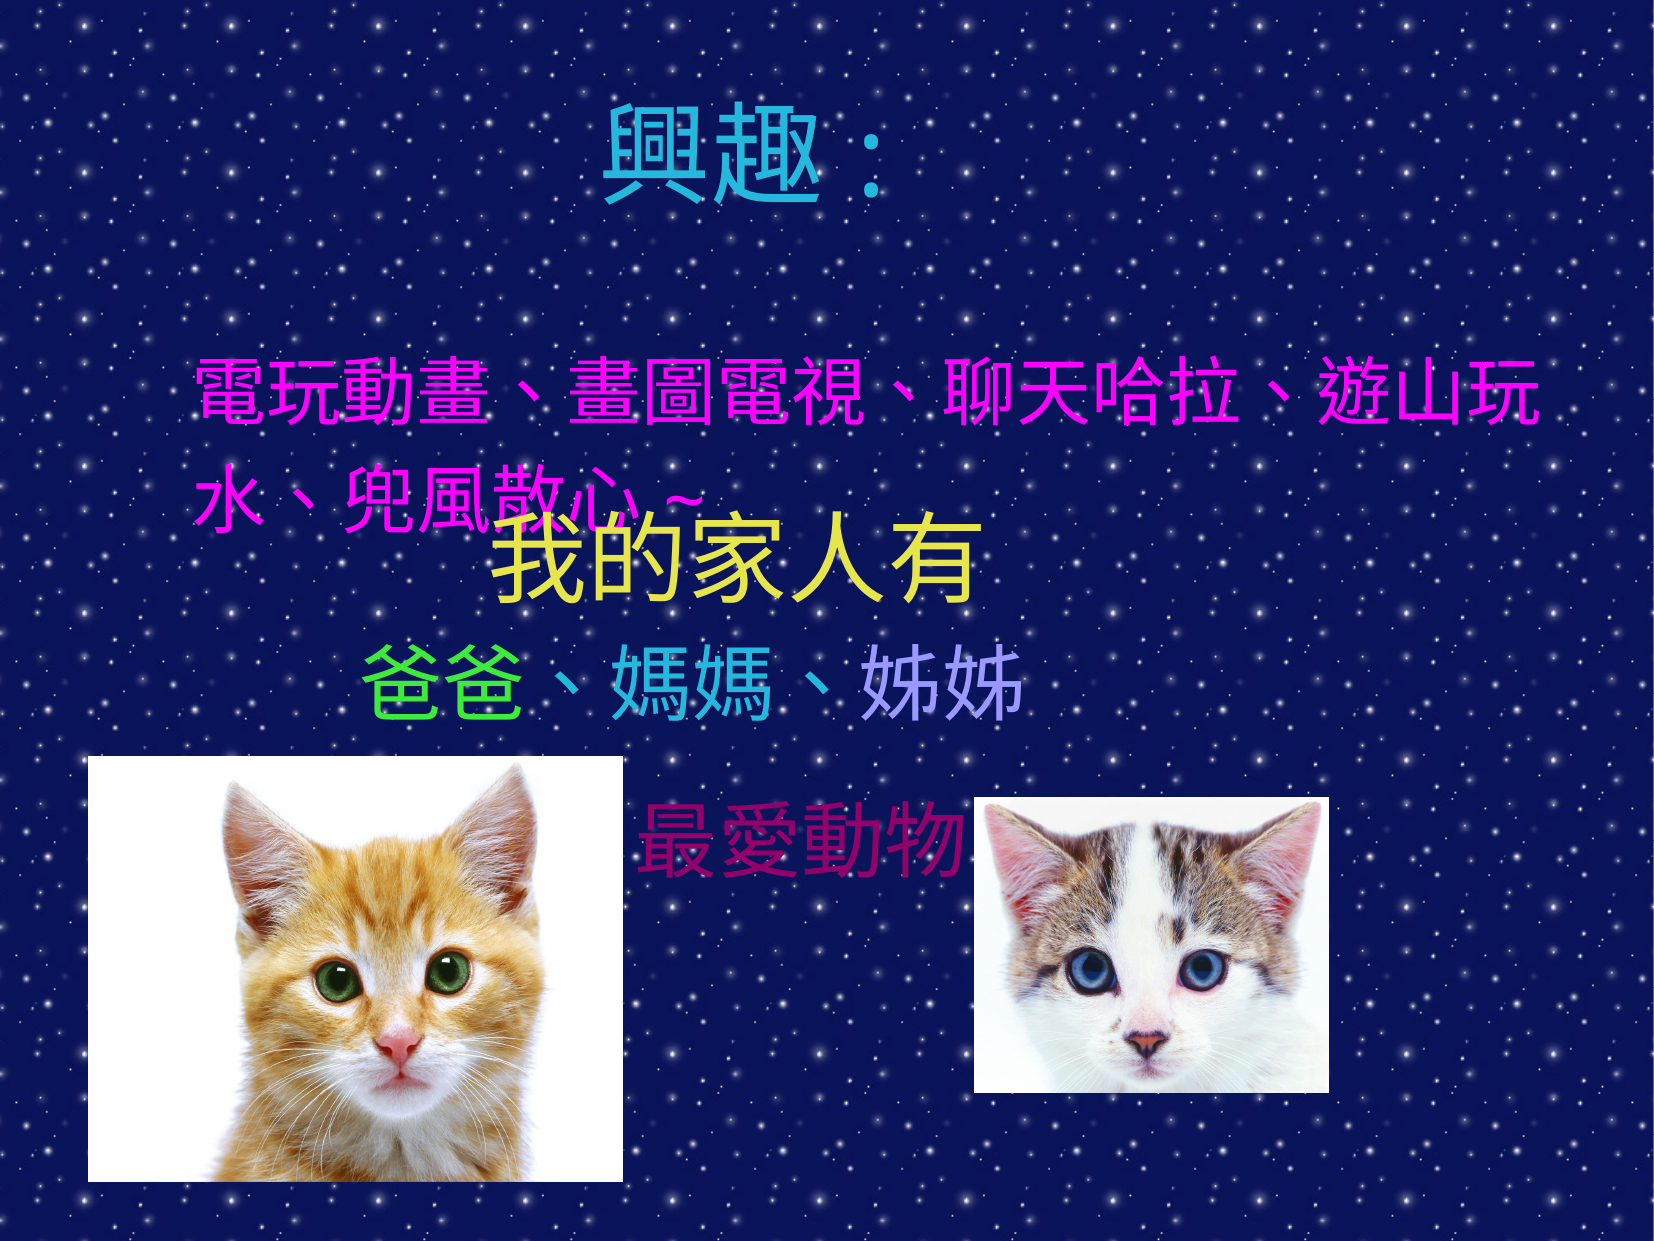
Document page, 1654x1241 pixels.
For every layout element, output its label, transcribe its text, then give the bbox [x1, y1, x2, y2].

text_box 興趣: 電玩動畫、畫圖電視、聊天哈拉、遊山玩水、兜風散心~ [177, 59, 1595, 412]
text_box 我的家人有 [472, 472, 1182, 604]
text_box 爸爸、媽媽、姊姊 [265, 610, 1329, 709]
text_box 最愛動物 [623, 767, 984, 883]
picture [0, 0, 1654, 1241]
text_box [206, 573, 1536, 634]
